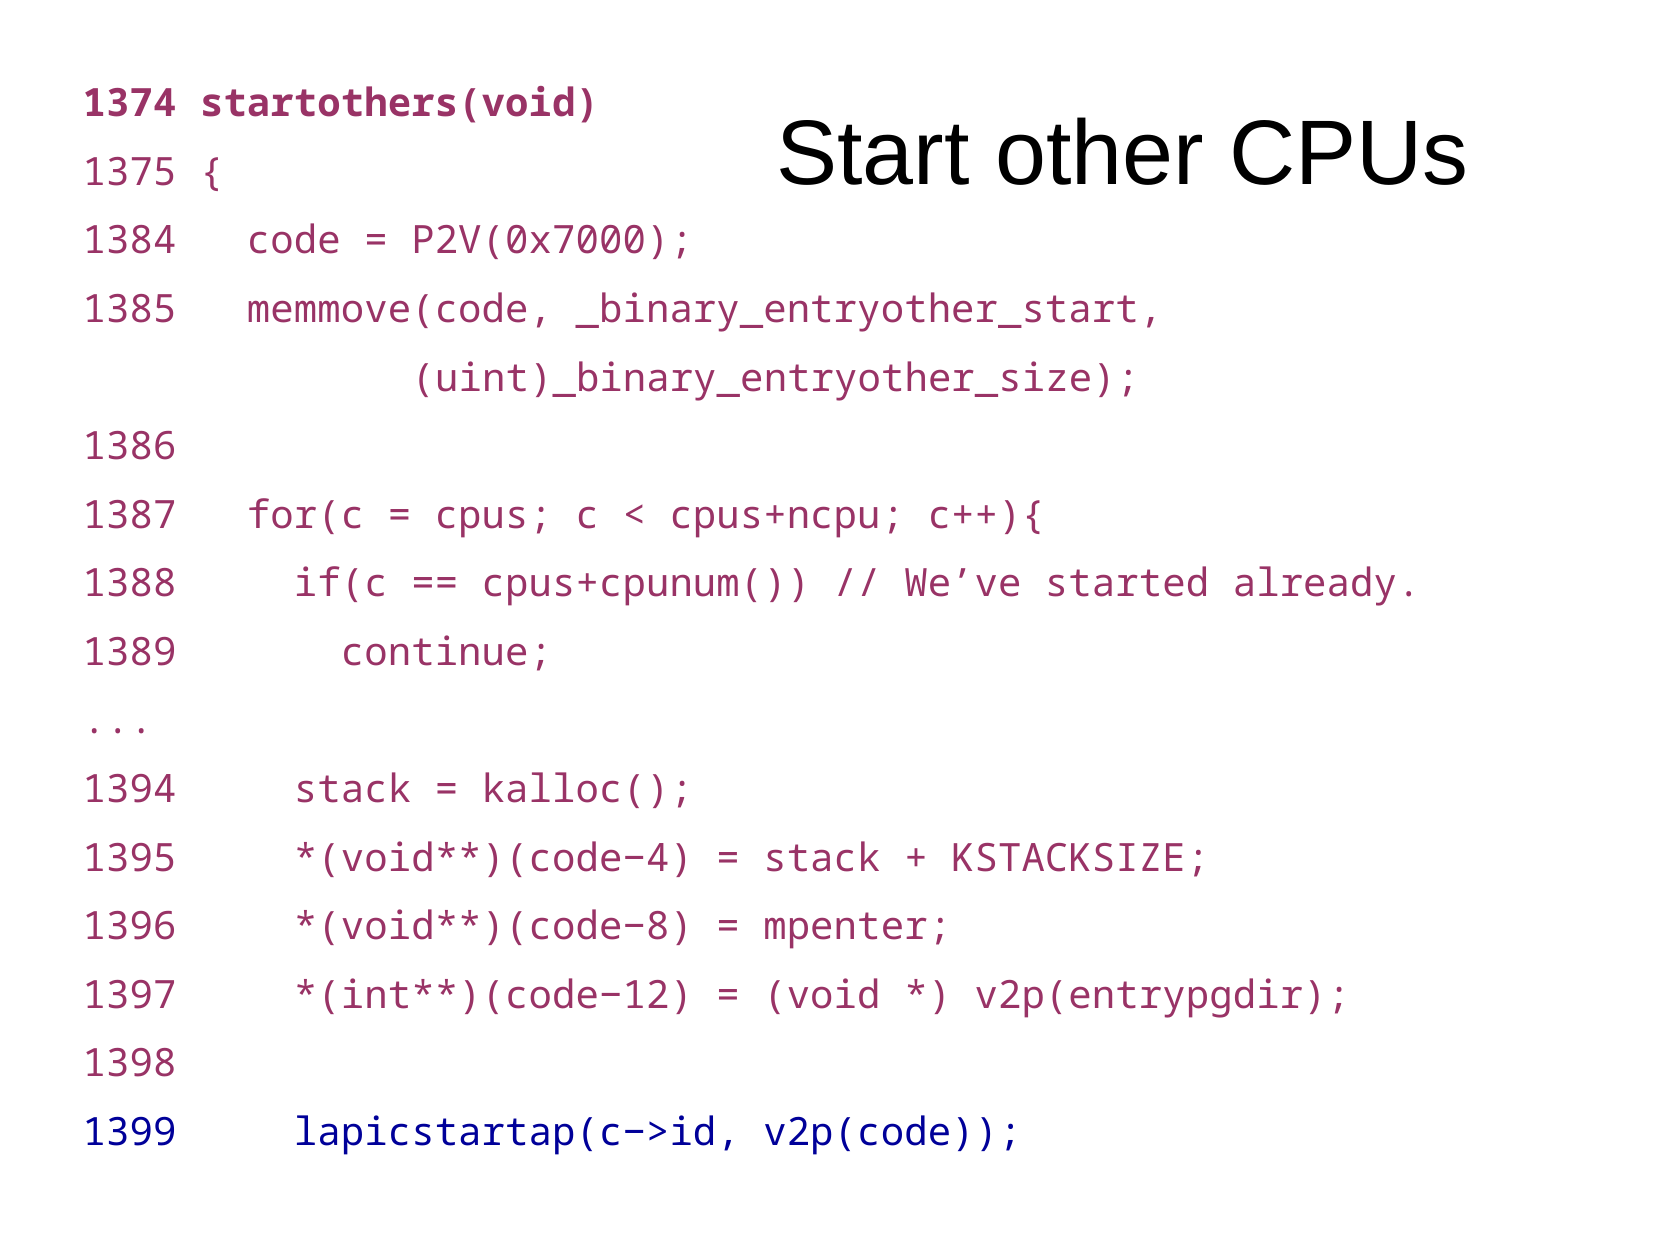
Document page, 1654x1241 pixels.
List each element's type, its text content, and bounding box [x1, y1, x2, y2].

title Start other CPUs [675, 49, 1571, 257]
list 1374 startothers(void) 1375 { 1384 code = P2V(0x7000); 1385 memmove(code, _binary_entryother_start, (uint)_binary_entryother_size); 1386 1387 for(c = cpus; c < cpus+ncpu; c++){ 1388 if(c == cpus+cpunum()) // We’ve started already. 1389 continue; ... 1394 stack = kalloc(); 1395 *(void**)(code−4) = stack + KSTACKSIZE; 1396 *(void**)(code−8) = mpenter; 1397 *(int**)(code−12) = (void *) v2p(entrypgdir); 1398 1399 lapicstartap(c−>id, v2p(code)); [82, 75, 1571, 1163]
